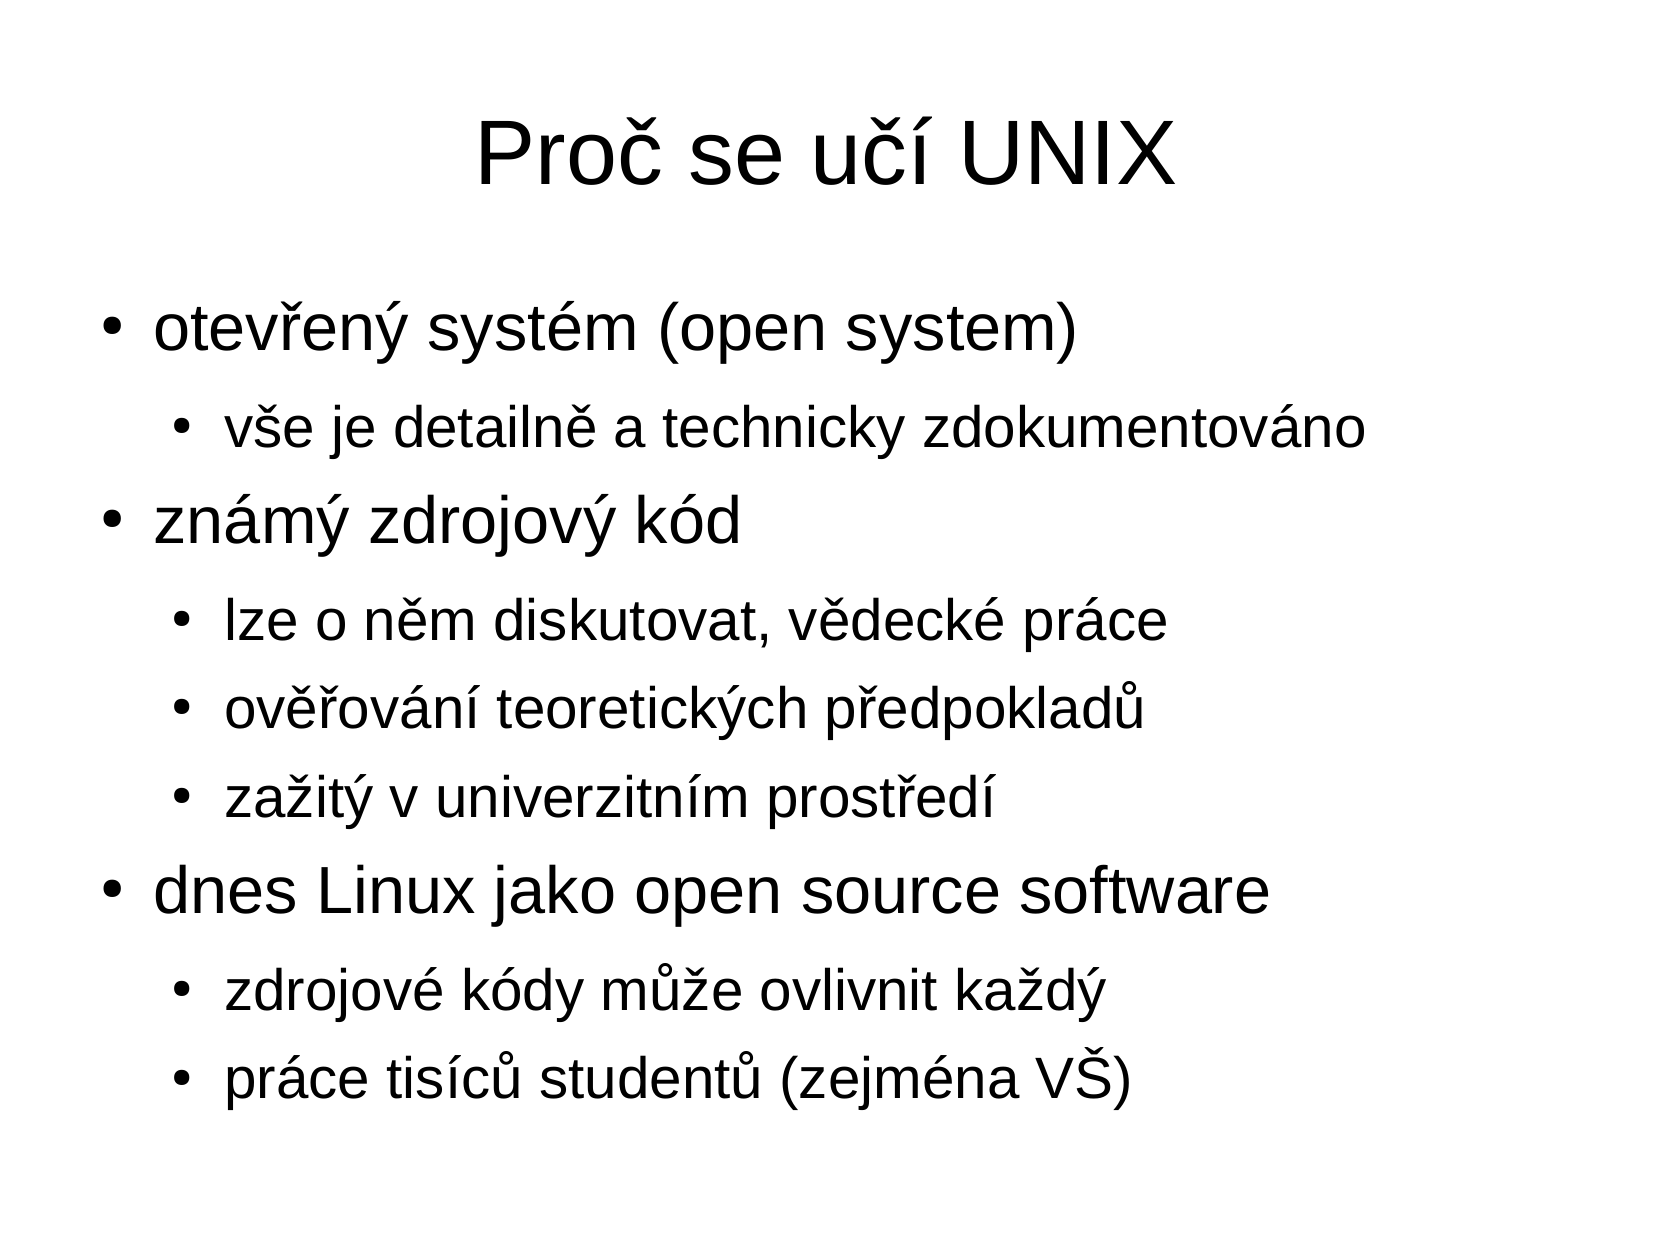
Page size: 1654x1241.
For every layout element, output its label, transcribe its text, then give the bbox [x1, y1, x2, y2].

title Proč se učí UNIX [82, 56, 1571, 250]
list otevřený systém (open system) vše je detailně a technicky zdokumentováno známý zdrojový kód lze o něm diskutovat, vědecké práce ověřování teoretických předpokladů zažitý v univerzitním prostředí dnes Linux jako open source software zdrojové kódy může ovlivnit každý práce tisíců studentů (zejména VŠ) [82, 290, 1571, 1112]
